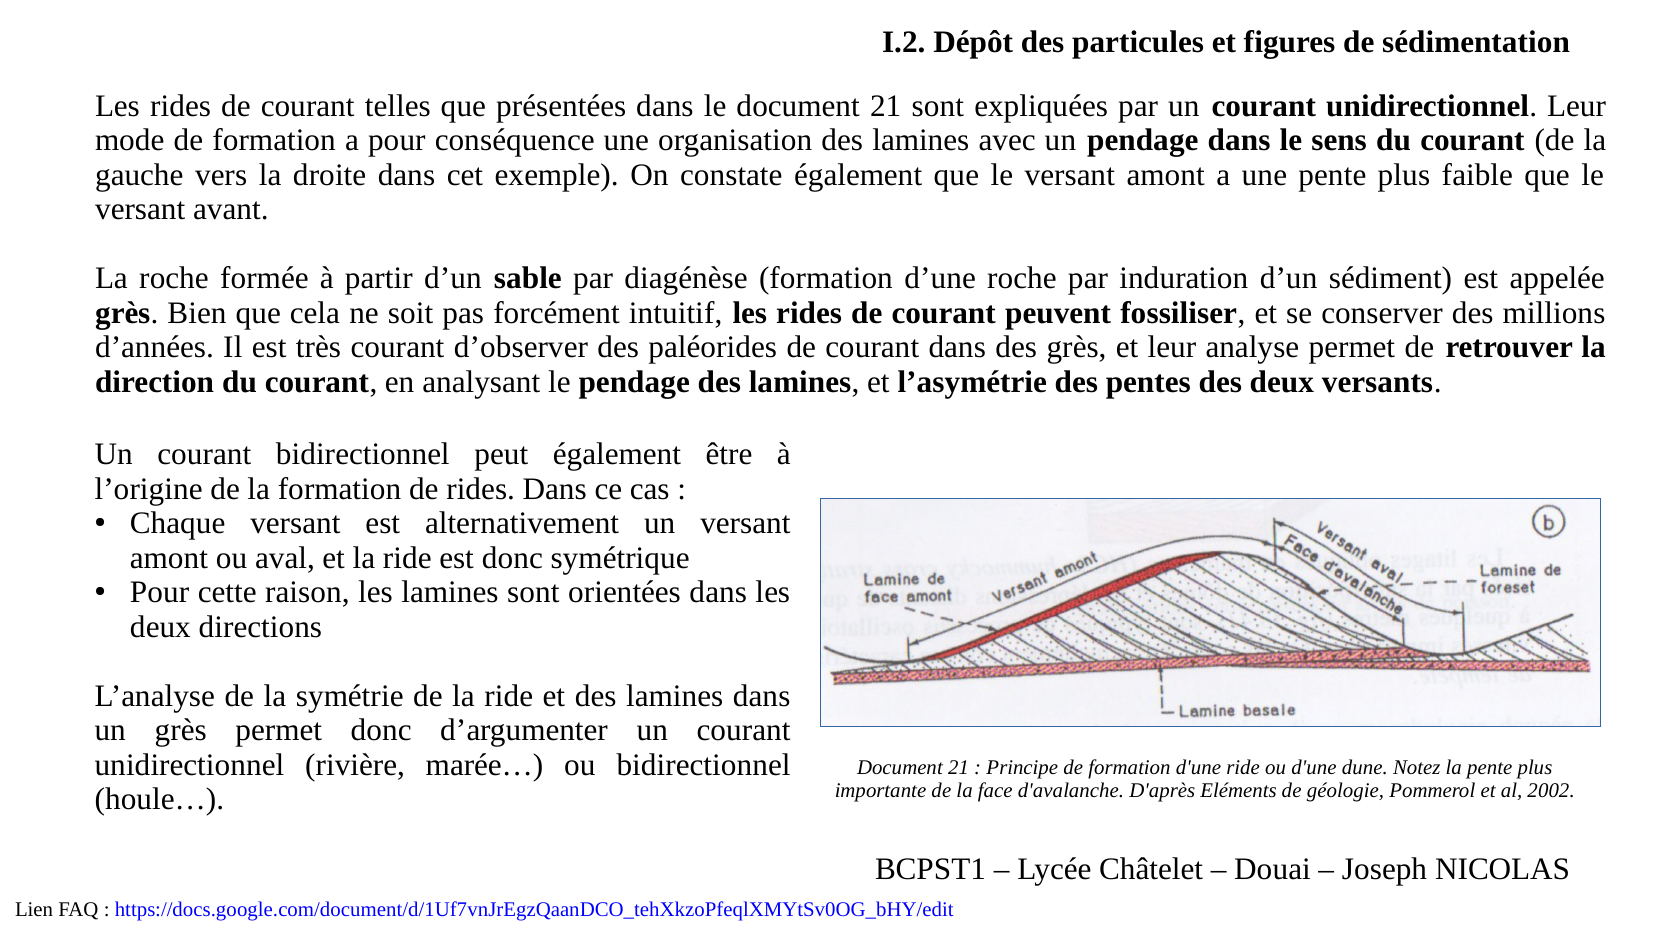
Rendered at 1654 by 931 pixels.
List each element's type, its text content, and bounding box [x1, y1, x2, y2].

text_box I.2. Dépôt des particules et figures de sédimentation [637, 5, 1571, 78]
picture [820, 498, 1601, 727]
text_box Document 21 : Principe de formation d'une ride ou d'une dune. Notez la pente plus importante de la face d'avalanche. D'après Eléments de géologie, Pommerol et al, 2002. [826, 755, 1584, 863]
text_box Un courant bidirectionnel peut également être à l’origine de la formation de rides. Dans ce cas : Chaque versant est alternativement un versant amont ou aval, et la ride est donc symétrique Pour cette raison, les lamines sont orientées dans les deux directions L’analyse de la symétrie de la ride et des lamines dans un grès permet donc d’argumenter un courant unidirectionnel (rivière, marée…) ou bidirectionnel (houle…). [94, 437, 792, 851]
text_box Les rides de courant telles que présentées dans le document 21 sont expliquées par un courant unidirectionnel. Leur mode de formation a pour conséquence une organisation des lamines avec un pendage dans le sens du courant (de la gauche vers la droite dans cet exemple). On constate également que le versant amont a une pente plus faible que le versant avant. La roche formée à partir d’un sable par diagénèse (formation d’une roche par induration d’un sédiment) est appelée grès. Bien que cela ne soit pas forcément intuitif, les rides de courant peuvent fossiliser, et se conserver des millions d’années. Il est très courant d’observer des paléorides de courant dans des grès, et leur analyse permet de retrouver la direction du courant, en analysant le pendage des lamines, et l’asymétrie des pentes des deux versants. [95, 88, 1607, 402]
text_box Lien FAQ : https://docs.google.com/document/d/1Uf7vnJrEgzQaanDCO_tehXkzoPfeqlXMYtSv0OG_bHY/edit [0, 897, 993, 931]
text_box BCPST1 – Lycée Châtelet – Douai – Joseph NICOLAS [637, 832, 1571, 905]
